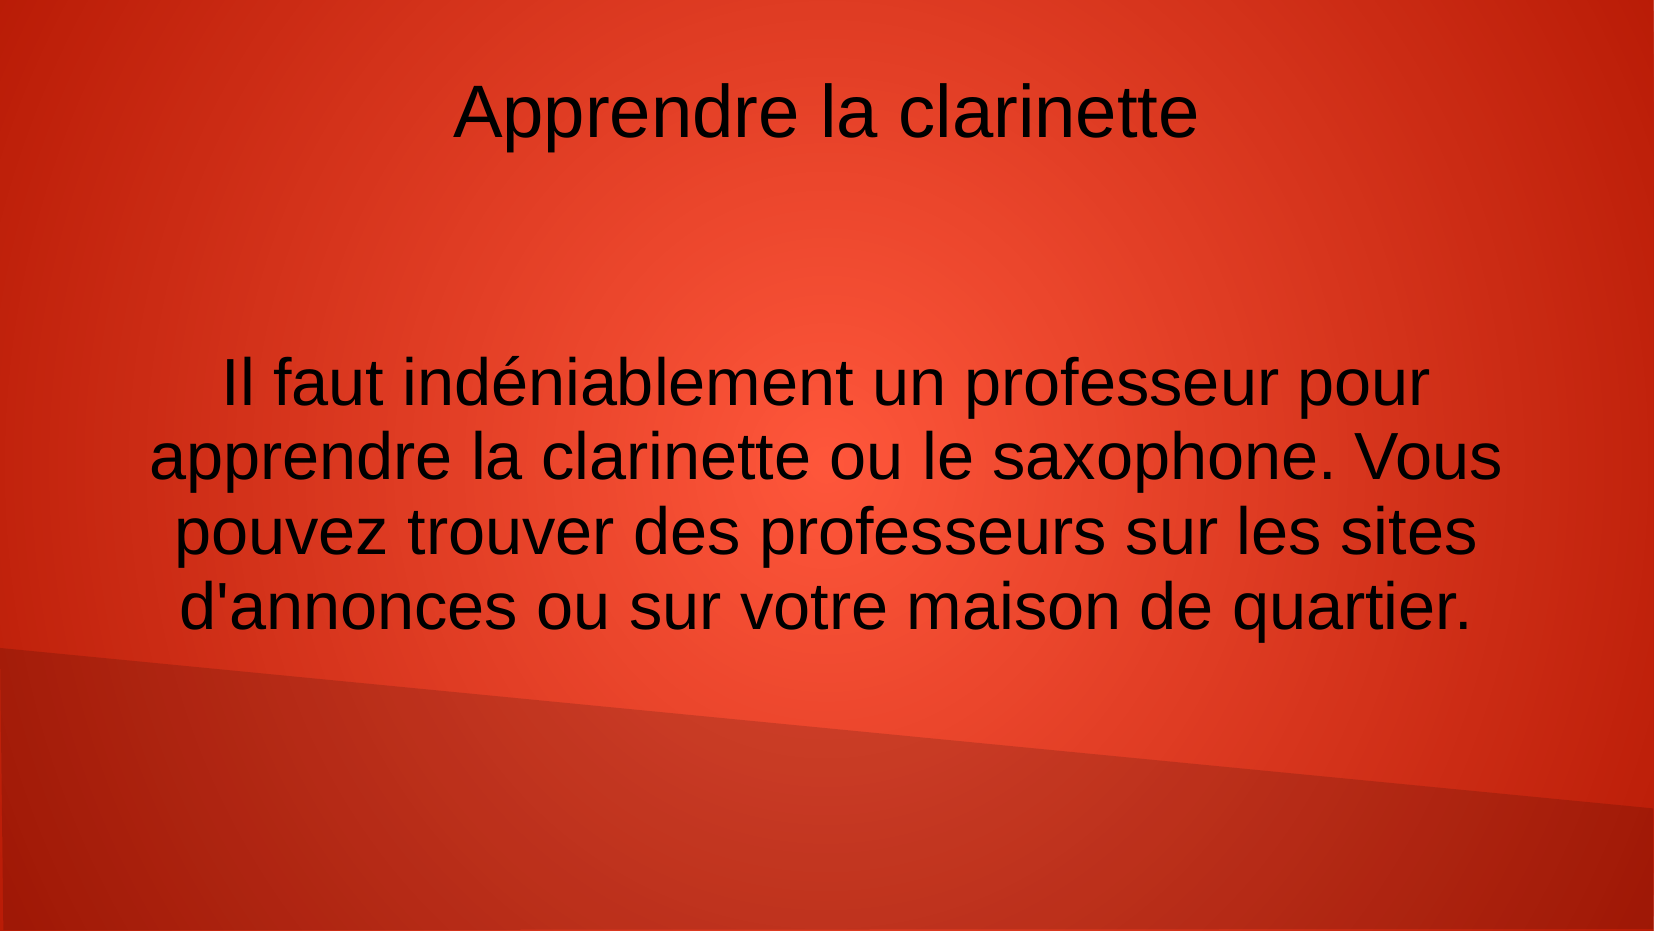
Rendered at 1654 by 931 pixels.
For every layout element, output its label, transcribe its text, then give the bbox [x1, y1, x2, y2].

title Apprendre la clarinette [82, 35, 1571, 189]
subtitle Il faut indéniablement un professeur pour apprendre la clarinette ou le saxophone. Vous pouvez trouver des professeurs sur les sites d'annonces ou sur votre maison de quartier. [82, 224, 1571, 764]
